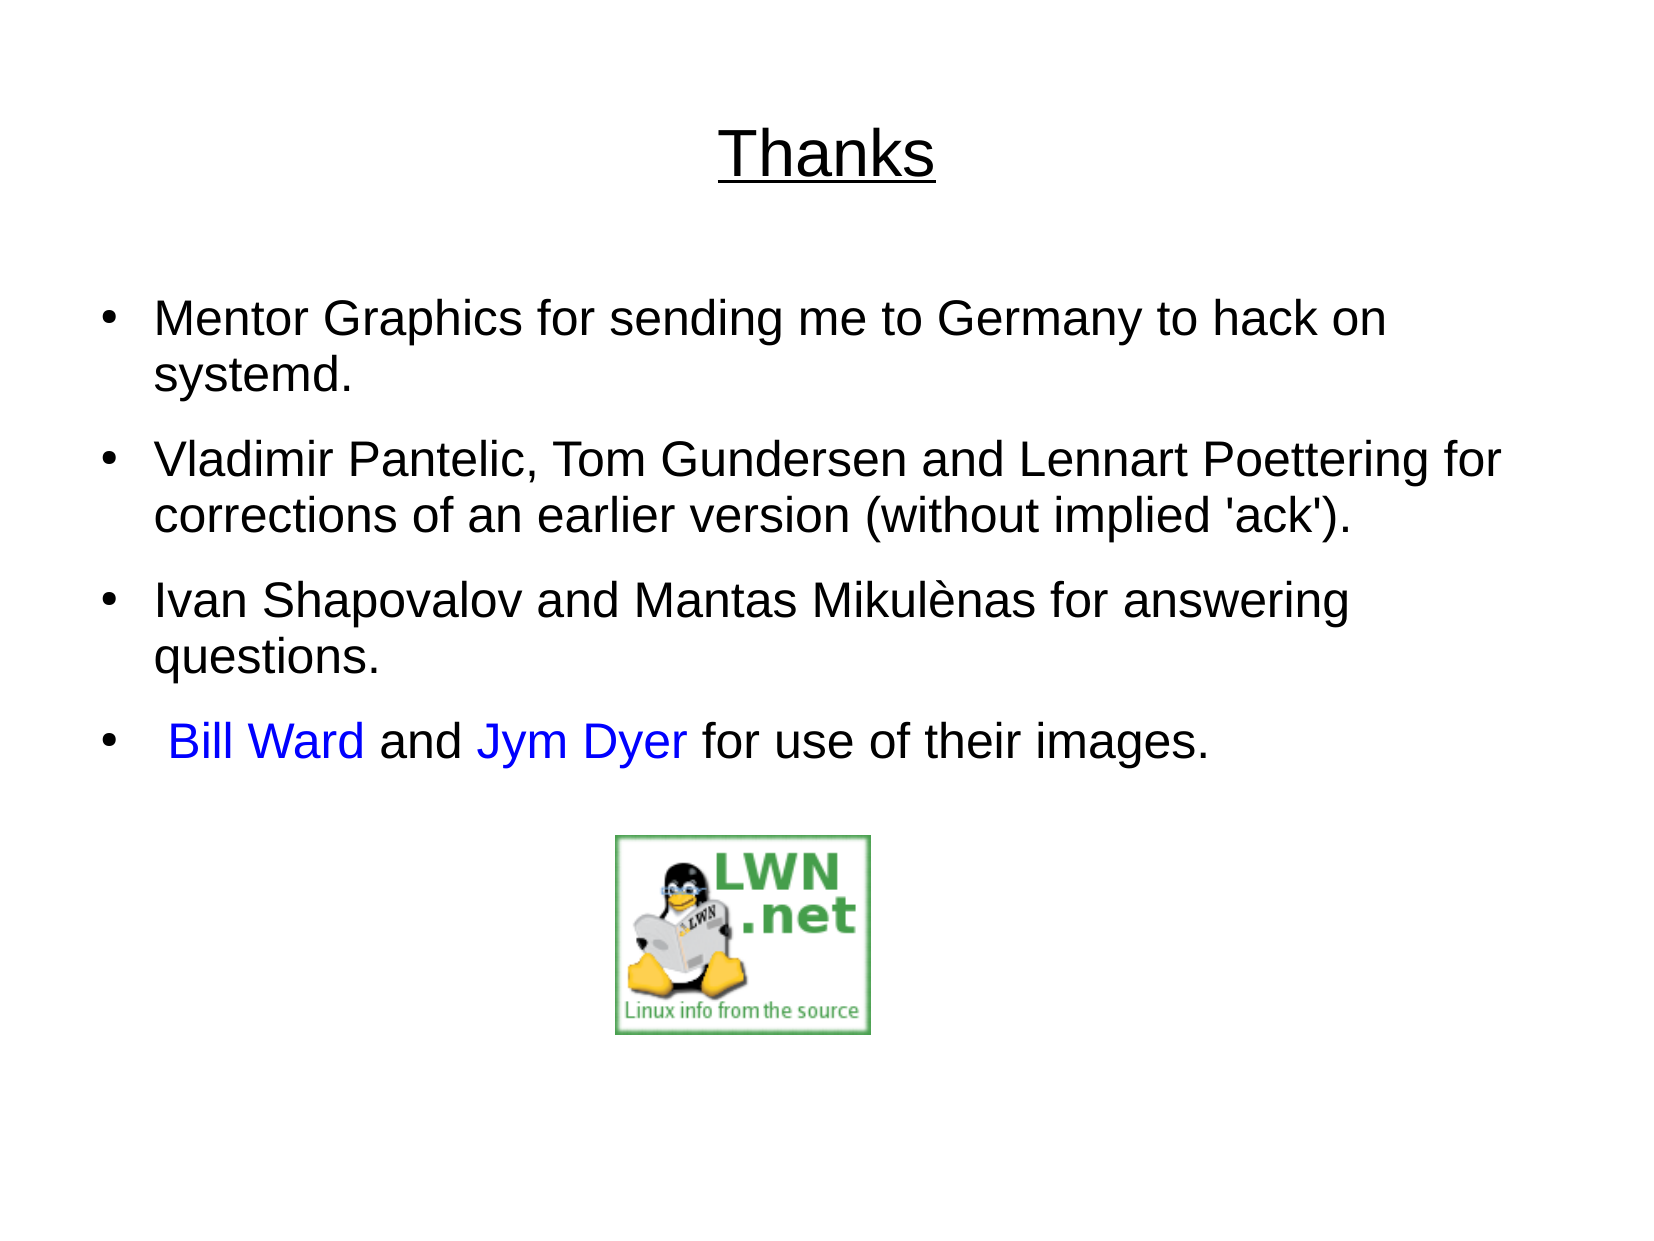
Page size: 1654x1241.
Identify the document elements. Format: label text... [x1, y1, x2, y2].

list Mentor Graphics for sending me to Germany to hack on systemd. Vladimir Pantelic, Tom Gundersen and Lennart Poettering for corrections of an earlier version (without implied 'ack'). Ivan Shapovalov and Mantas Mikulènas for answering questions. Bill Ward and Jym Dyer for use of their images. [82, 290, 1571, 1010]
picture [615, 835, 871, 1036]
title Thanks [82, 49, 1571, 257]
